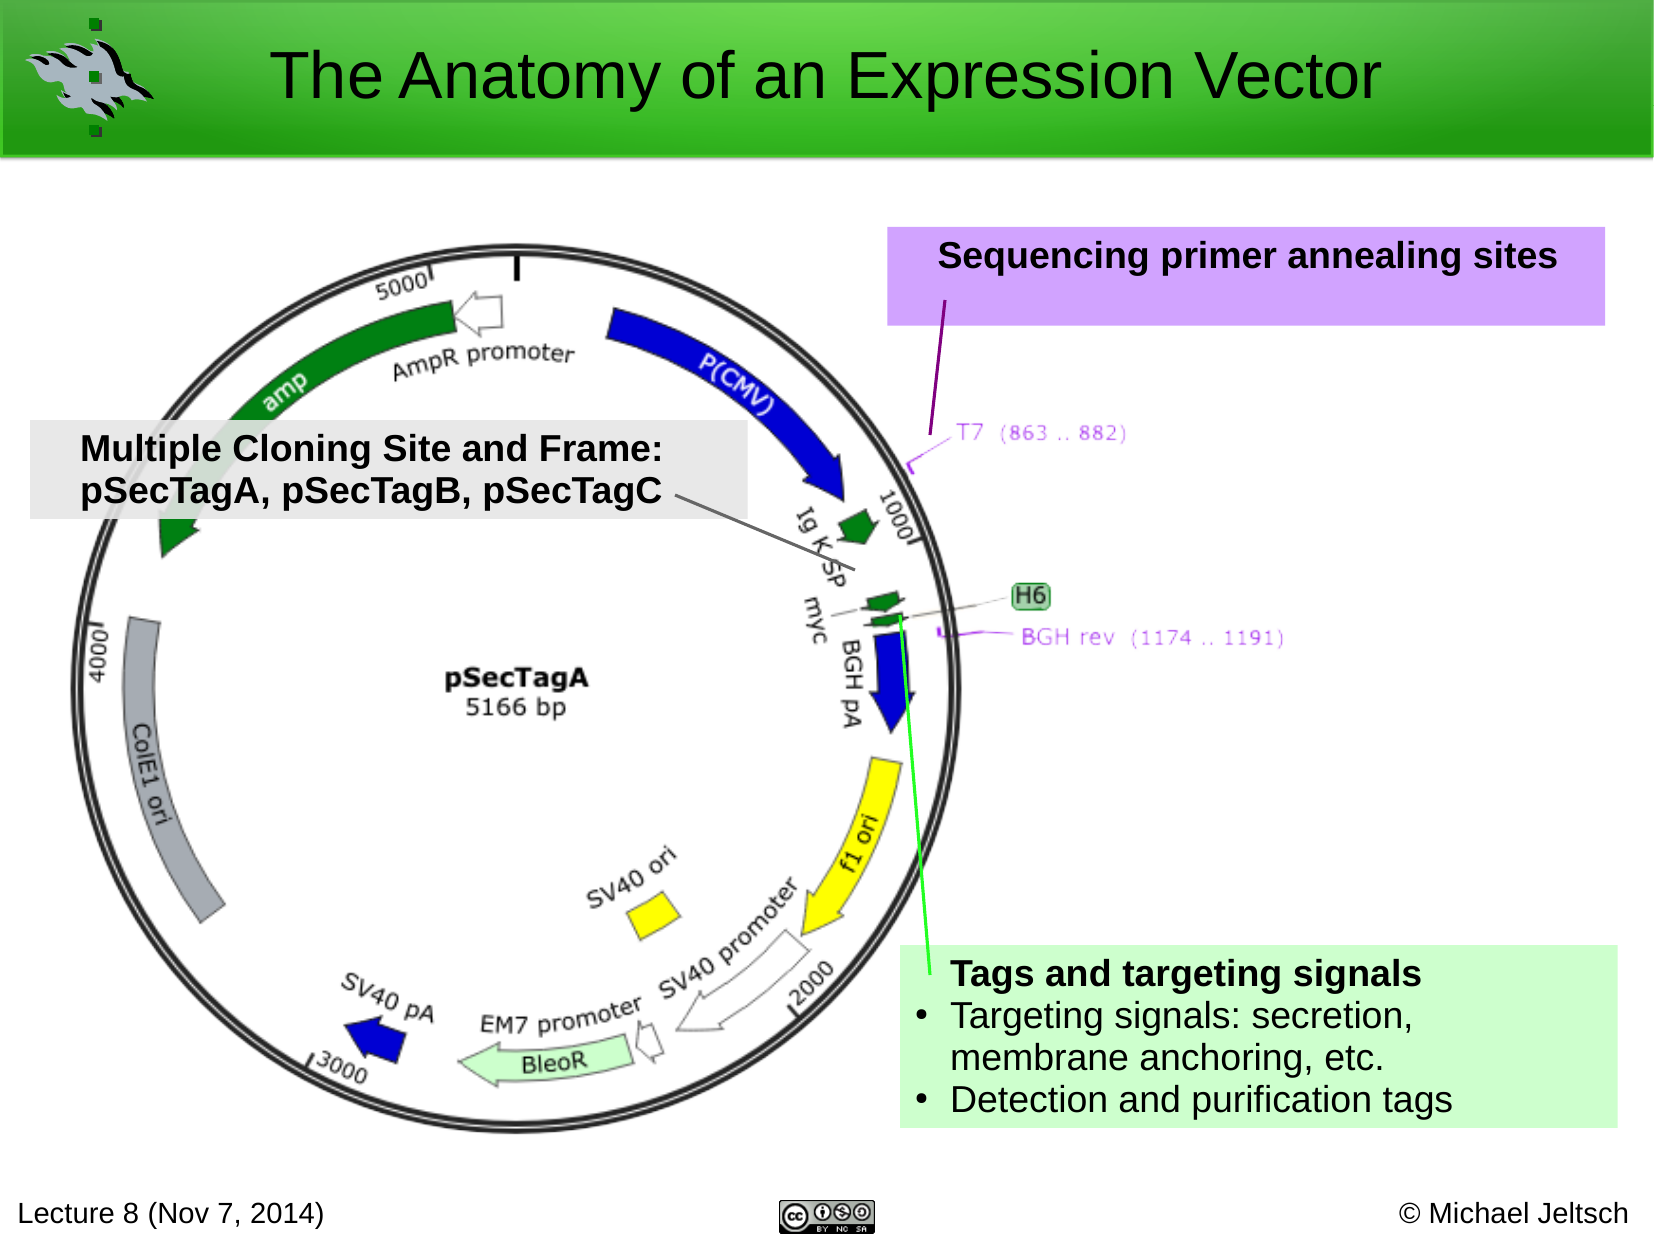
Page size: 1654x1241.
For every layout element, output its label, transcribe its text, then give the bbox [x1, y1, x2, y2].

text_box Sequencing primer annealing sites [887, 226, 1606, 326]
title The Anatomy of an Expression Vector [206, 30, 1448, 121]
picture [44, 179, 1319, 1184]
text_box Multiple Cloning Site and Frame: pSecTagA, pSecTagB, pSecTagC [30, 420, 748, 519]
picture [779, 1200, 875, 1234]
text_box Tags and targeting signals Targeting signals: secretion, membrane anchoring, etc. Detection and purification tags [900, 945, 1618, 1128]
